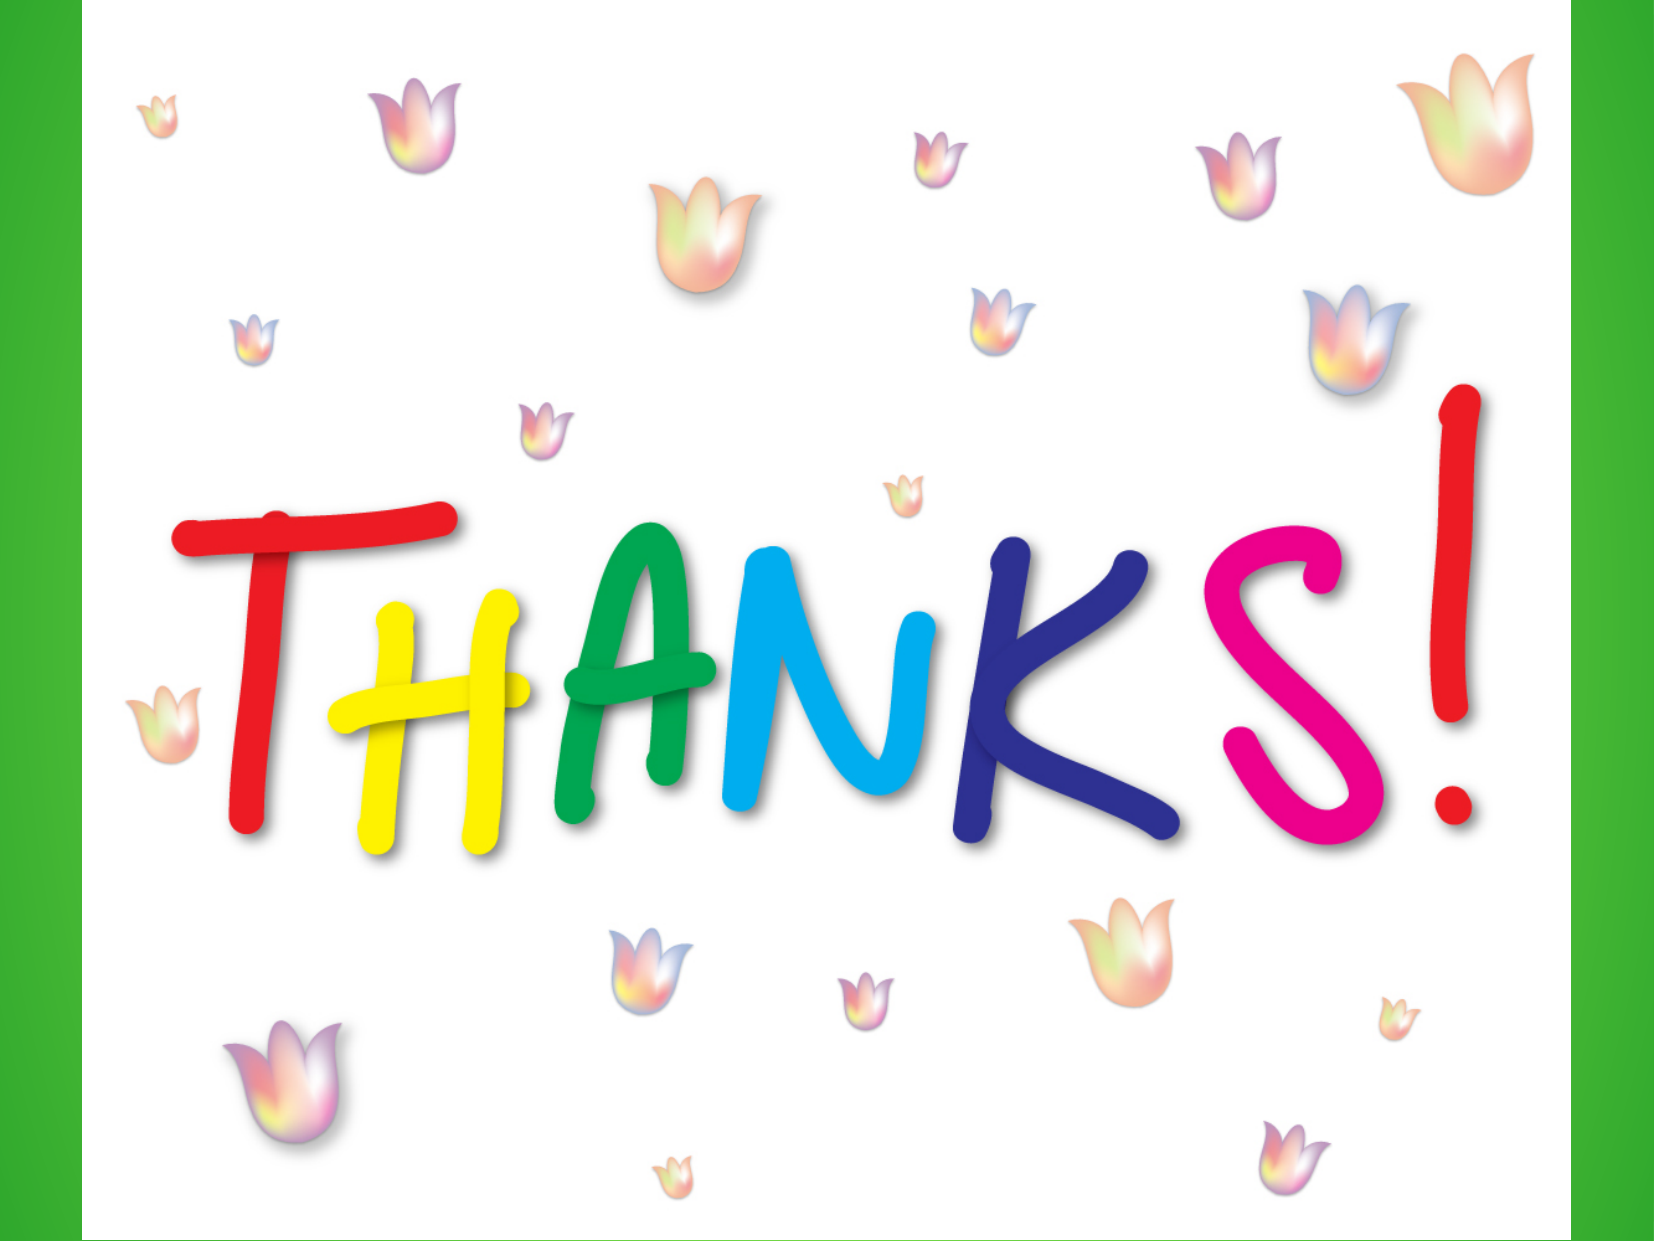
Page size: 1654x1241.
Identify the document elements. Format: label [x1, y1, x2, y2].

picture [82, 0, 1571, 1240]
